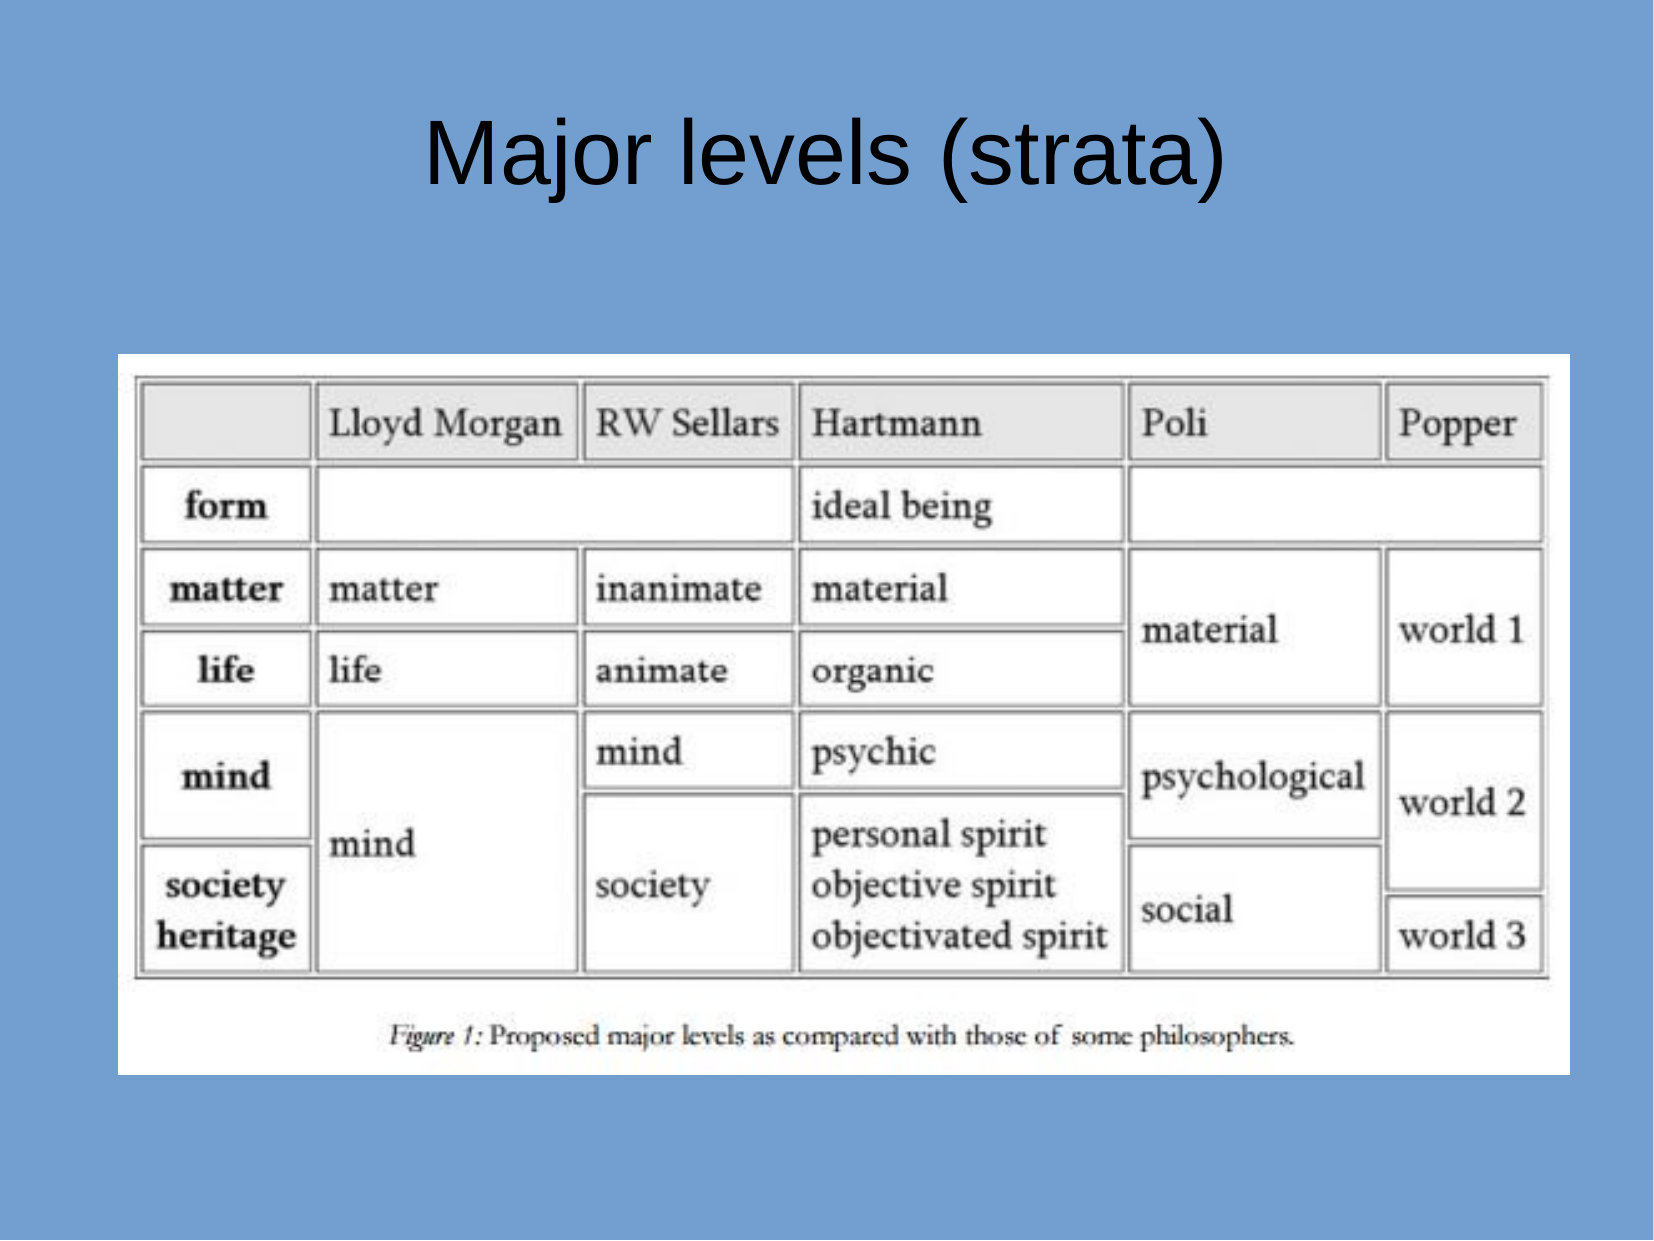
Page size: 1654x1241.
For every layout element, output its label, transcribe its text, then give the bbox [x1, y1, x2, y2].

picture [118, 354, 1570, 1075]
title Major levels (strata) [82, 49, 1571, 257]
